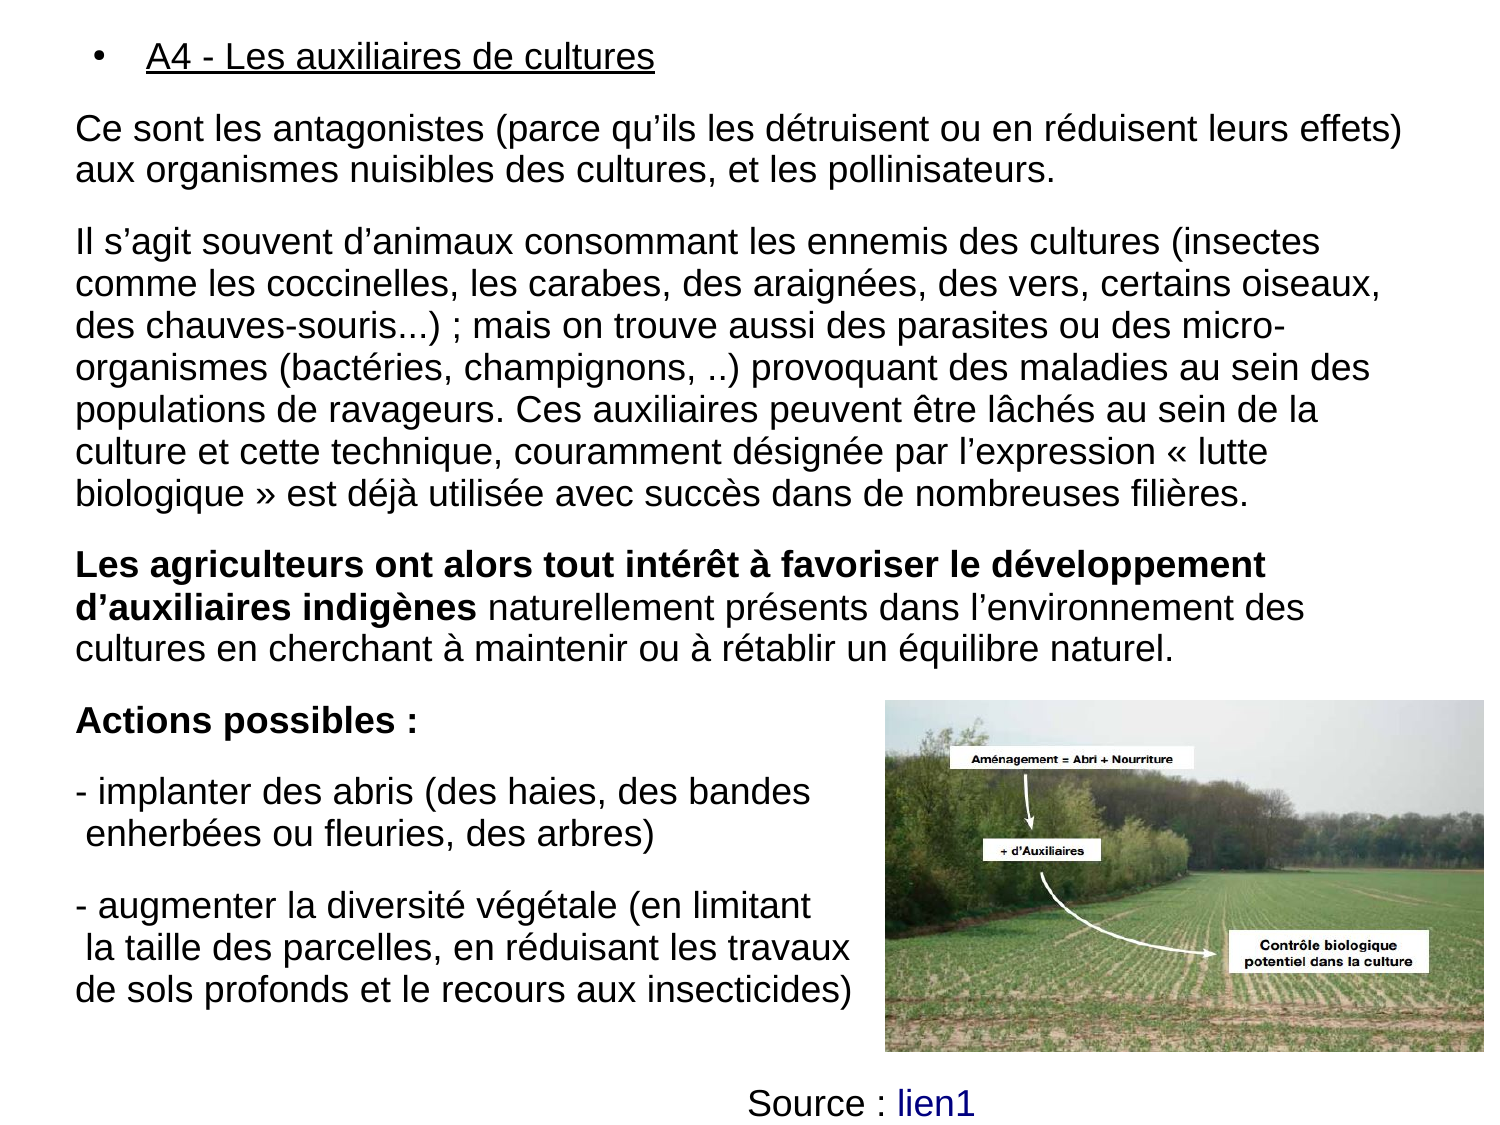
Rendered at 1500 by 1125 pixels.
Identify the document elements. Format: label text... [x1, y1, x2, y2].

text_box Source : lien1 [732, 1074, 1441, 1125]
picture [885, 700, 1484, 1052]
list A4 - Les auxiliaires de cultures Ce sont les antagonistes (parce qu’ils les détruisent ou en réduisent leurs effets) aux organismes nuisibles des cultures, et les pollinisateurs. Il s’agit souvent d’animaux consommant les ennemis des cultures (insectes comme les coccinelles, les carabes, des araignées, des vers, certains oiseaux, des chauves-souris...) ; mais on trouve aussi des parasites ou des micro-organismes (bactéries, champignons, ..) provoquant des maladies au sein des populations de ravageurs. Ces auxiliaires peuvent être lâchés au sein de la culture et cette technique, couramment désignée par l’expression « lutte biologique » est déjà utilisée avec succès dans de nombreuses filières. Les agriculteurs ont alors tout intérêt à favoriser le développement d’auxiliaires indigènes naturellement présents dans l’environnement des cultures en cherchant à maintenir ou à rétablir un équilibre naturel. Actions possibles : - implanter des abris (des haies, des bandes enherbées ou fleuries, des arbres) - augmenter la diversité végétale (en limitant la taille des parcelles, en réduisant les travaux de sols profonds et le recours aux insecticides) [75, 35, 1425, 1099]
